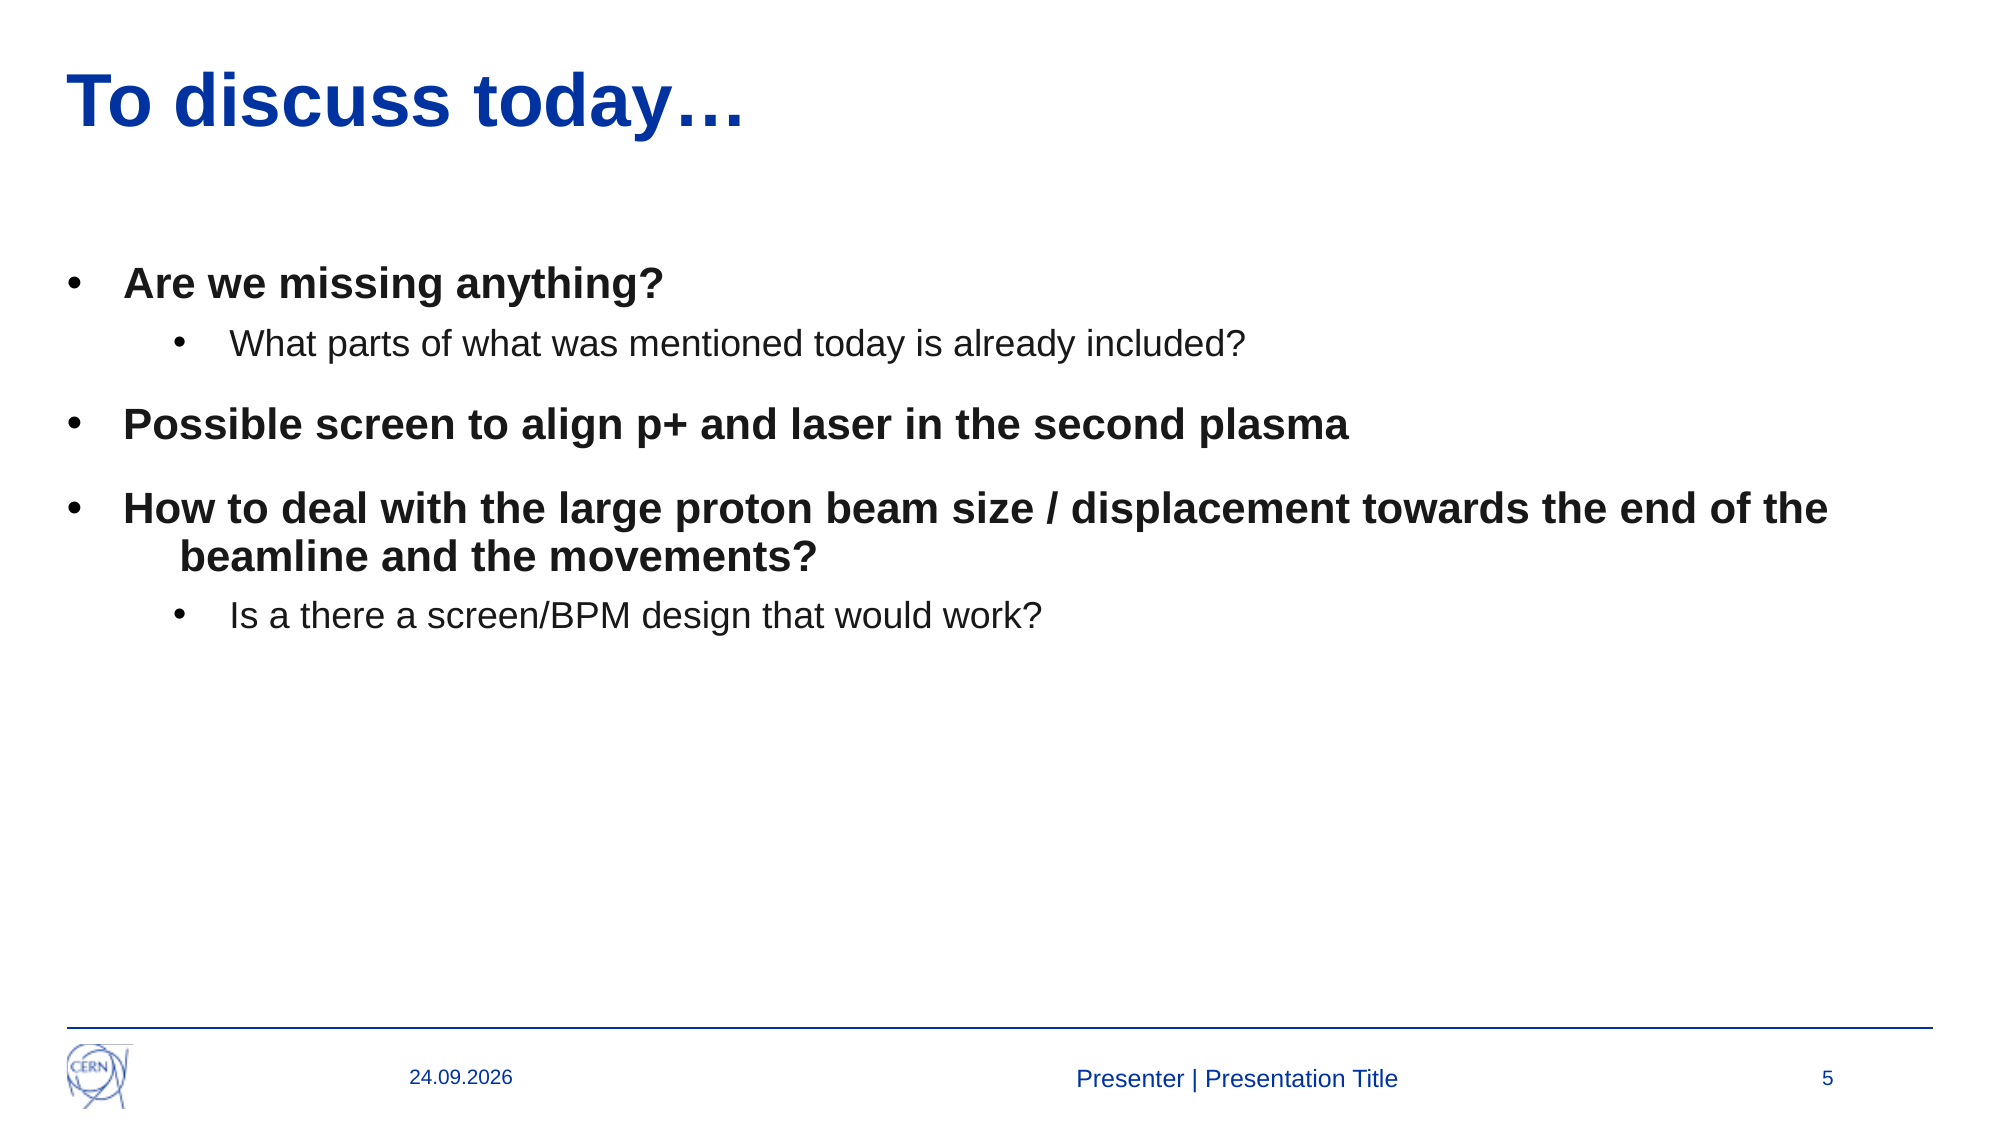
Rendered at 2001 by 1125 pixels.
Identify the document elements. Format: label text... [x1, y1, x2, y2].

list Are we missing anything? What parts of what was mentioned today is already included? Possible screen to align p+ and laser in the second plasma How to deal with the large proton beam size / displacement towards the end of the beamline and the movements? Is a there a screen/BPM design that would work? [66, 261, 1934, 1018]
title To discuss today… [66, 61, 1934, 237]
text_box [1822, 1047, 1934, 1108]
text_box 19.08.2025 [409, 1046, 676, 1107]
text_box Presenter | Presentation Title [698, 1047, 1777, 1108]
